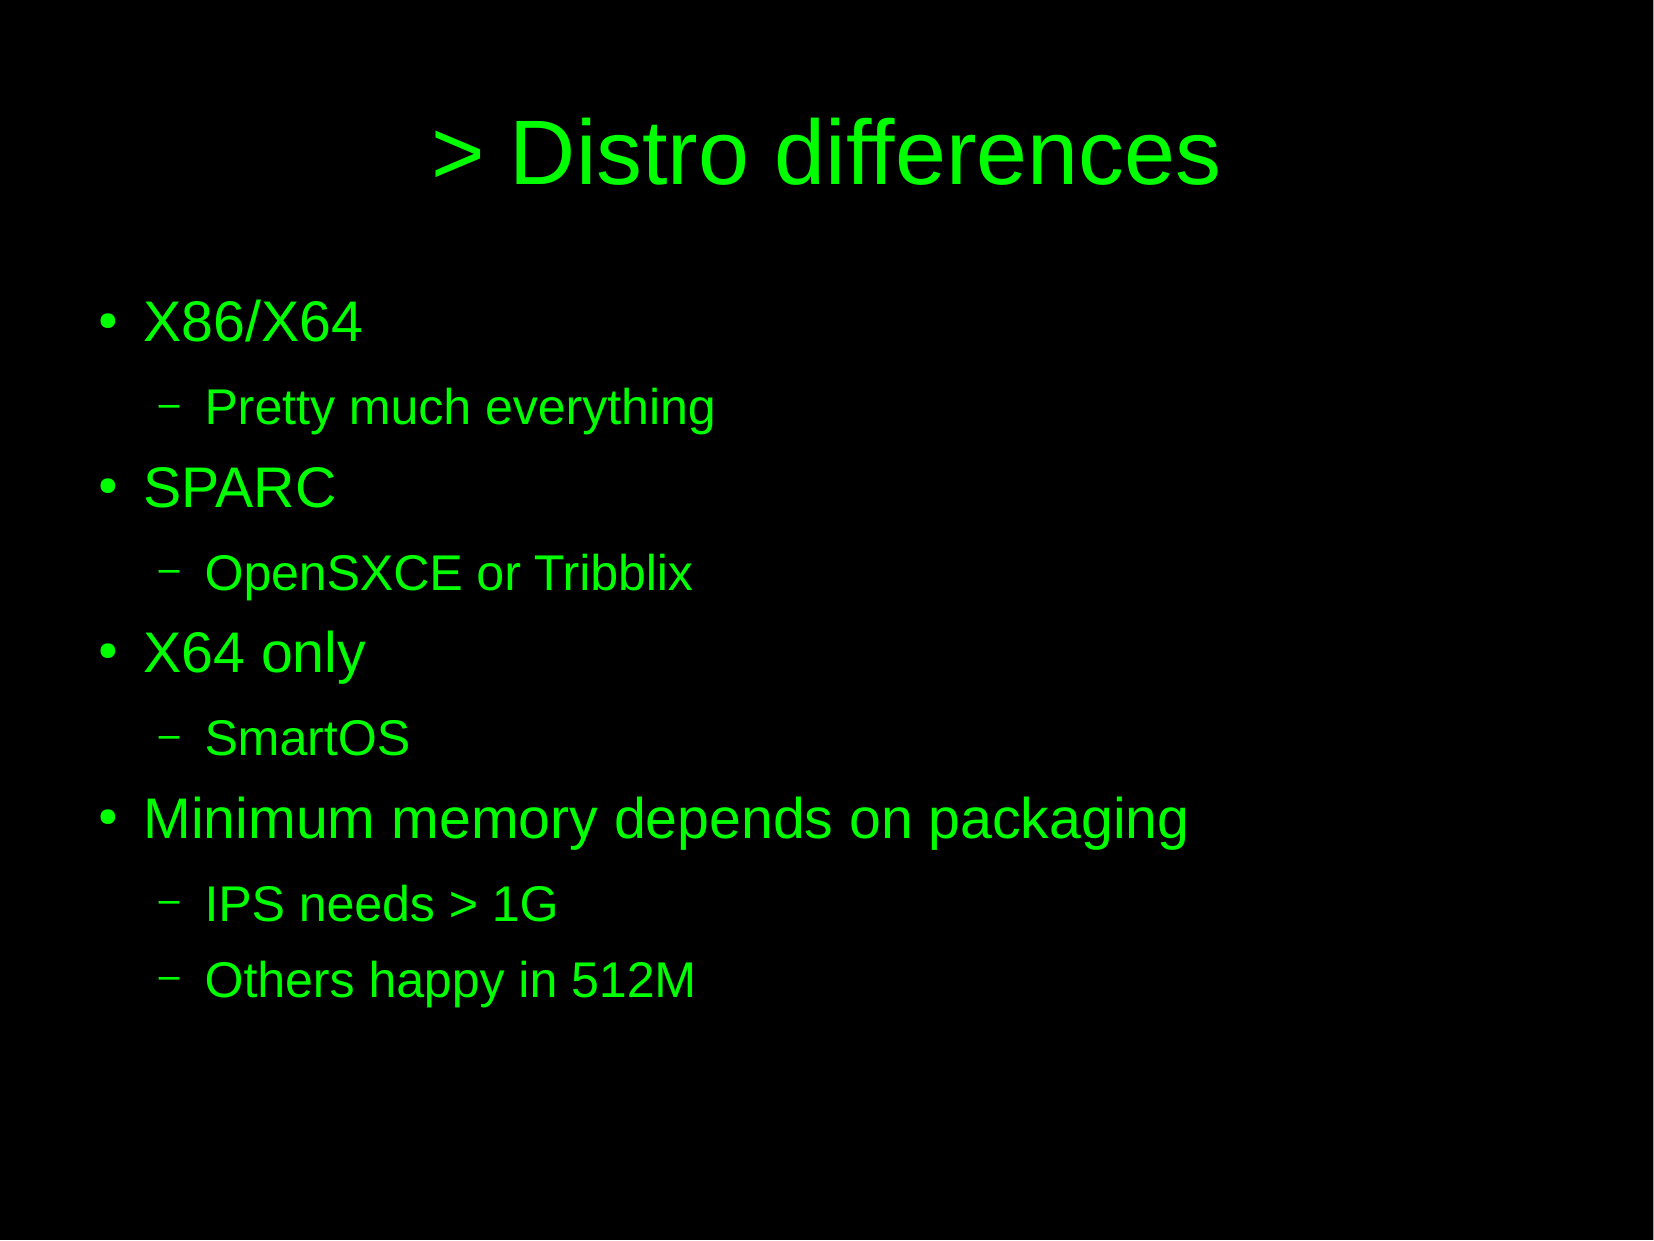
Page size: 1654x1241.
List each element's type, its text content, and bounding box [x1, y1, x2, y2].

title > Distro differences [82, 49, 1571, 257]
list X86/X64 Pretty much everything SPARC OpenSXCE or Tribblix X64 only SmartOS Minimum memory depends on packaging IPS needs > 1G Others happy in 512M [82, 290, 1571, 1010]
